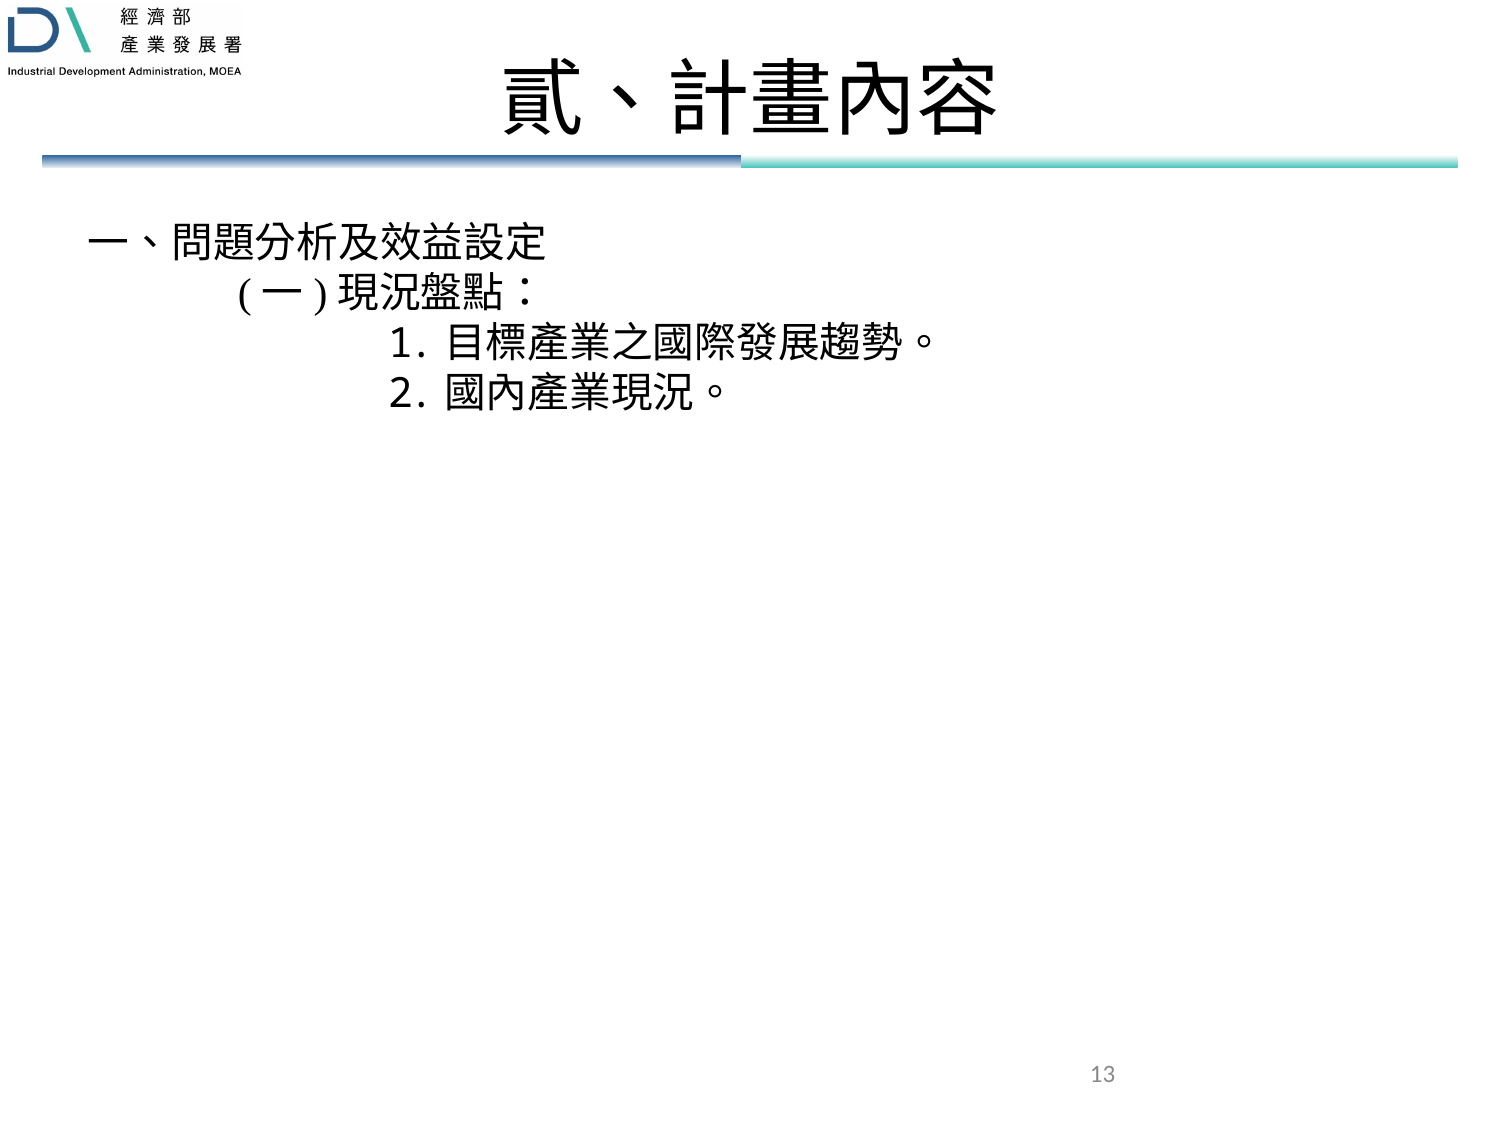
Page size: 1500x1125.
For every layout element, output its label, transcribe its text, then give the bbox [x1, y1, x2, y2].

text_box 一、問題分析及效益設定 (一)現況盤點： 目標產業之國際發展趨勢。 國內產業現況。 [73, 208, 1482, 473]
text_box 13 [1074, 1042, 1426, 1103]
title 貳、計畫內容 [75, 19, 1426, 171]
